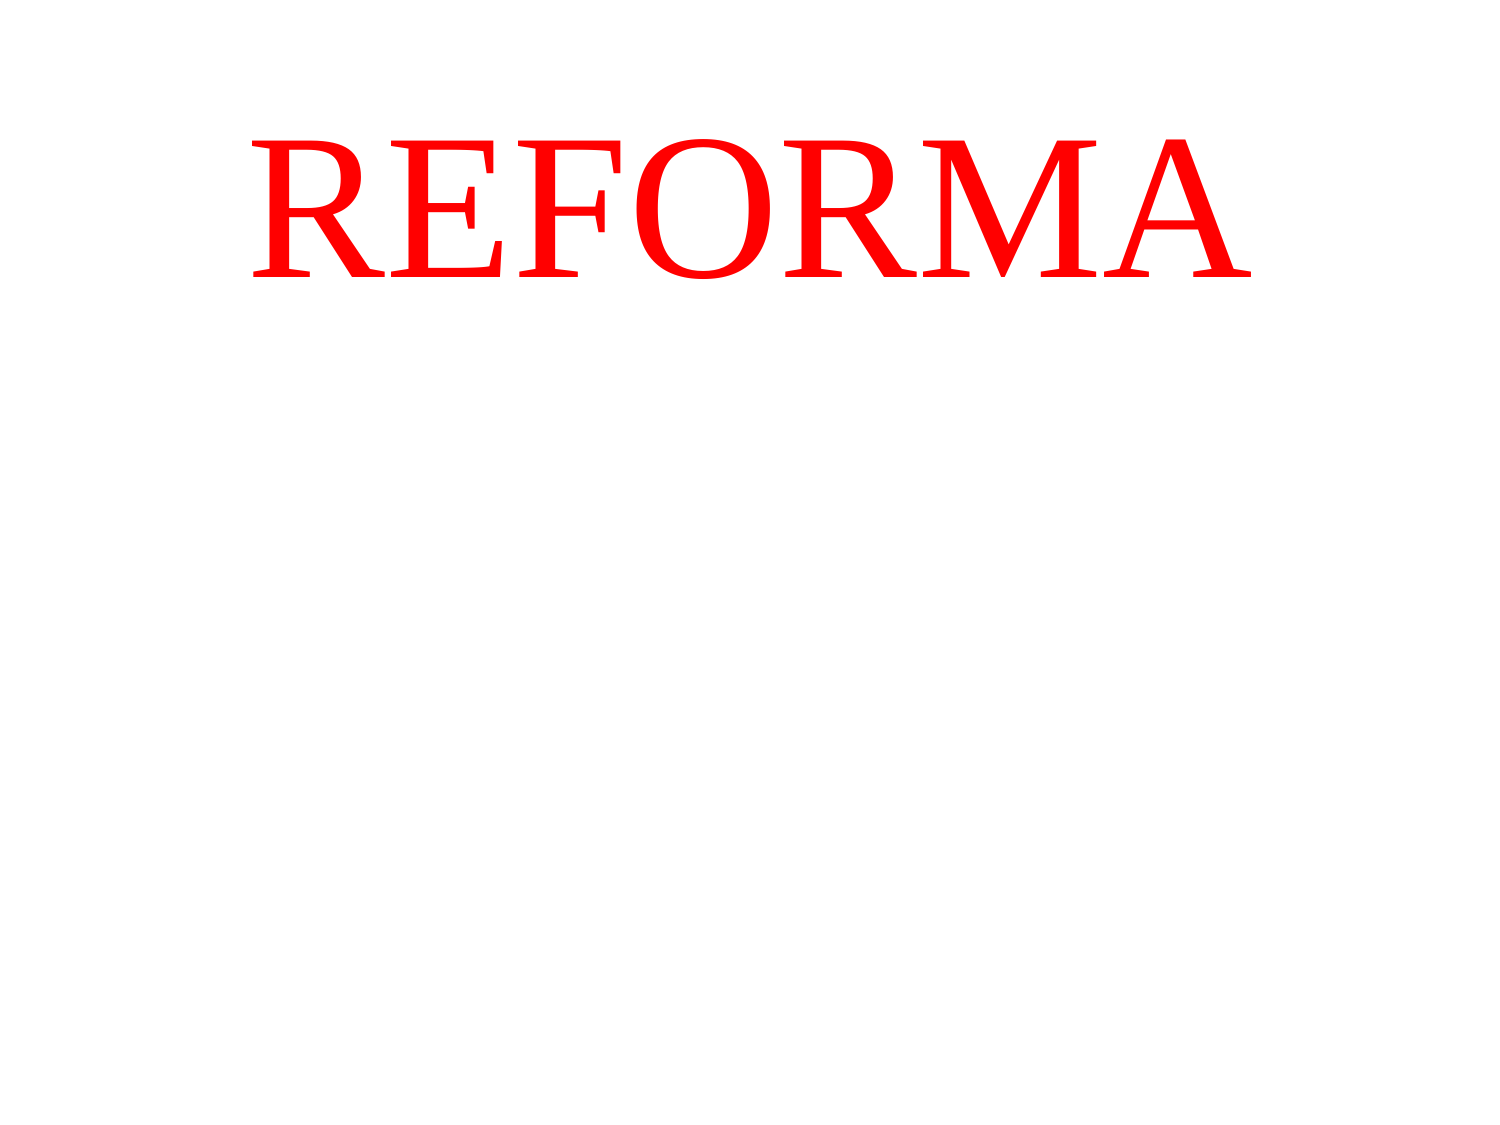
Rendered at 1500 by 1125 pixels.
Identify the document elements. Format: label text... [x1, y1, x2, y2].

title REFORMA [112, 61, 1388, 327]
